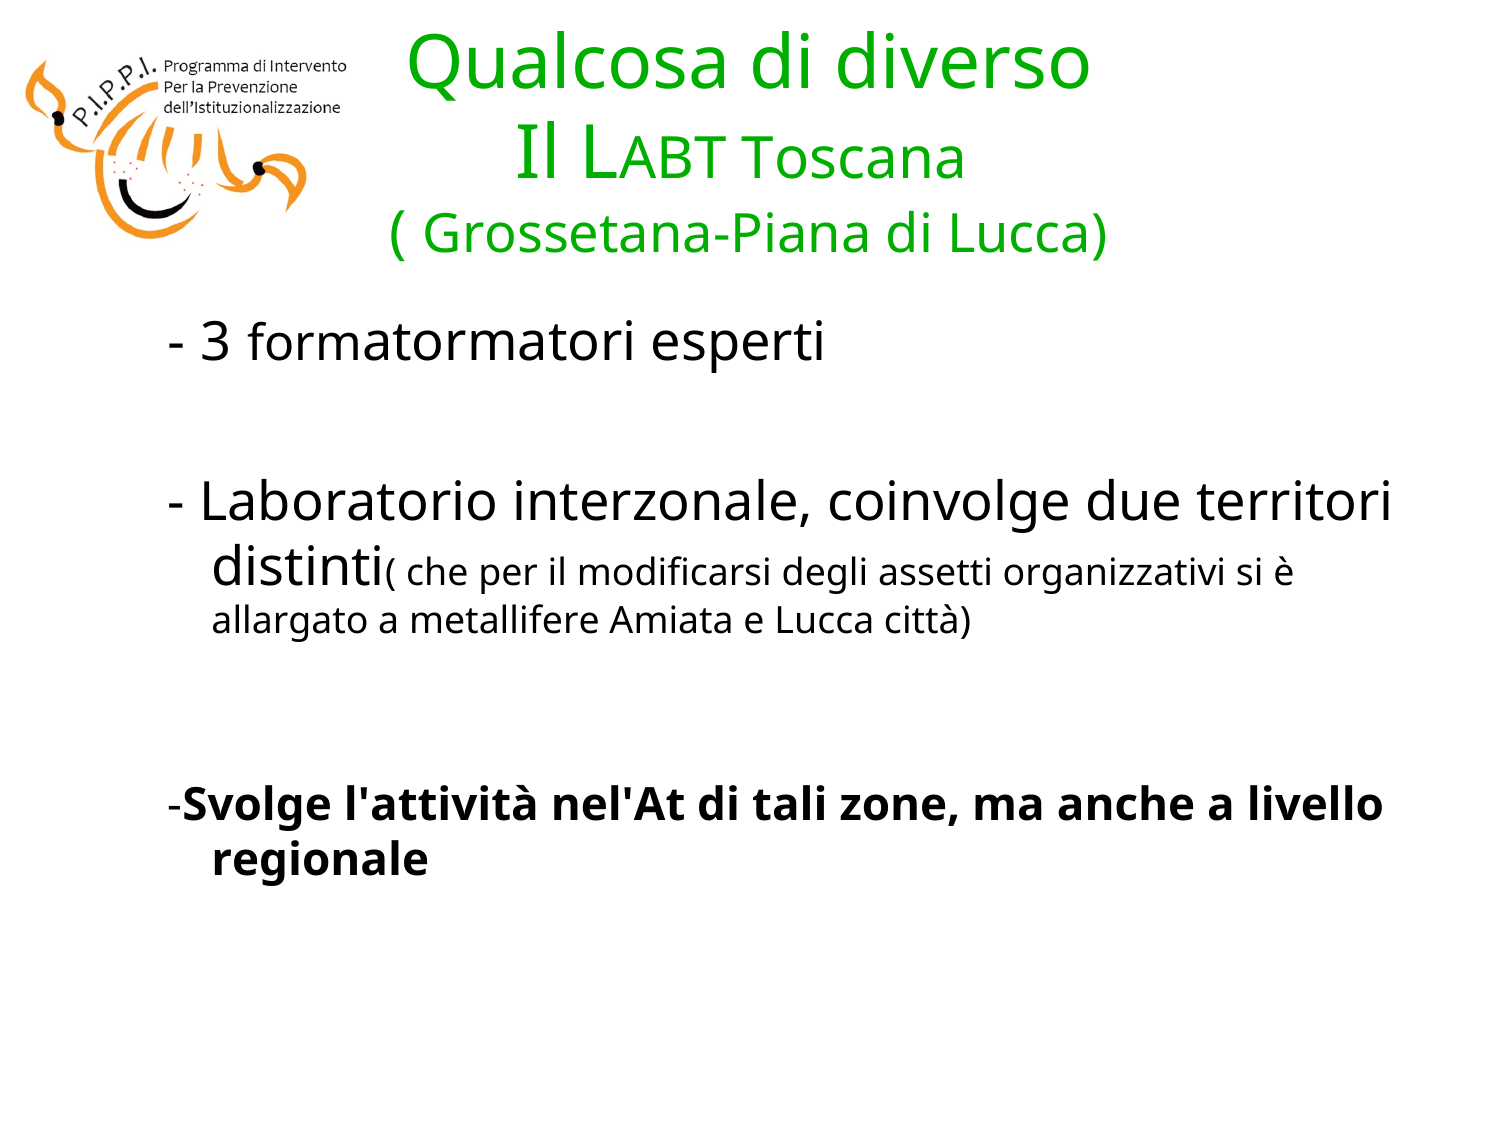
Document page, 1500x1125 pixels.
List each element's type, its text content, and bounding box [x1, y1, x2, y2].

title Qualcosa di diverso Il LABT Toscana ( Grossetana-Piana di Lucca) [74, 5, 1424, 272]
list - 3 formatormatori esperti - Laboratorio interzonale, coinvolge due territori distinti( che per il modificarsi degli assetti organizzativi si è allargato a metallifere Amiata e Lucca città) -Svolge l'attività nel'At di tali zone, ma anche a livello regionale [74, 294, 1424, 1104]
picture [17, 30, 355, 273]
